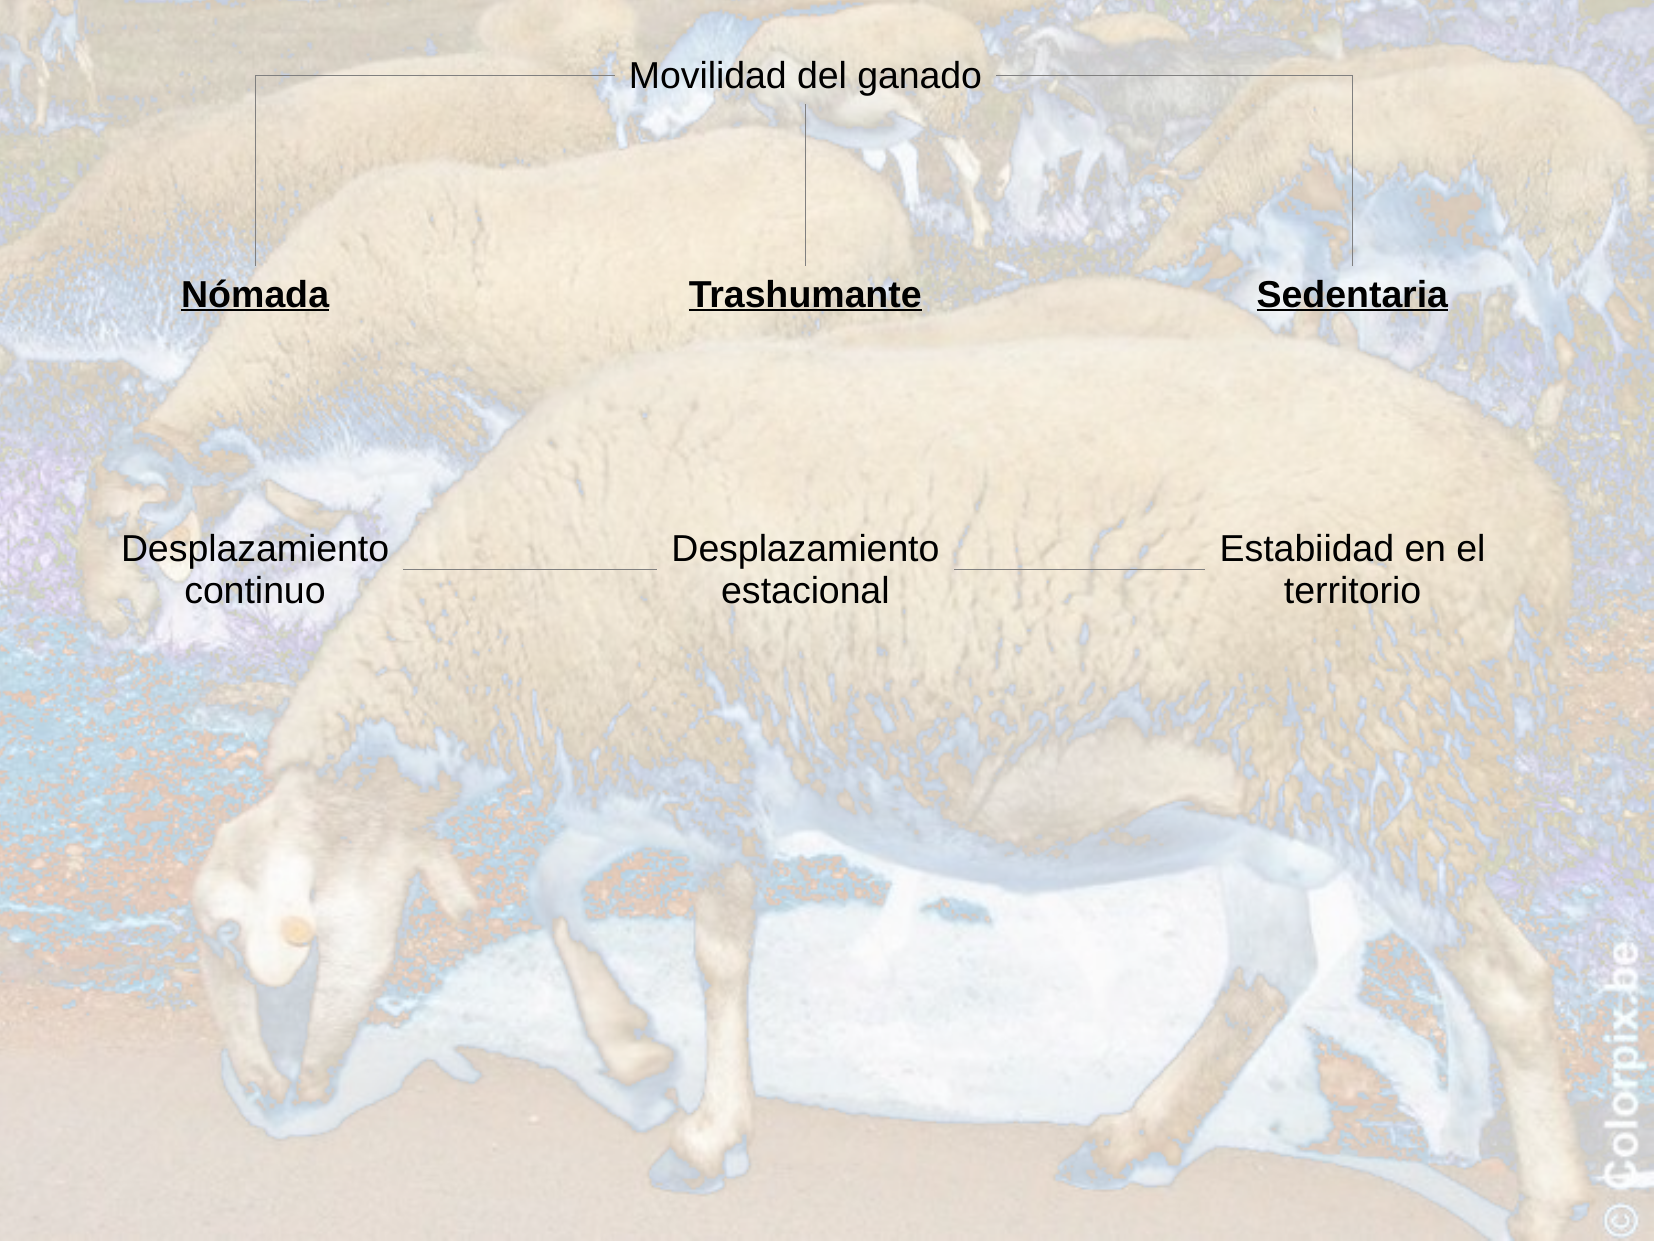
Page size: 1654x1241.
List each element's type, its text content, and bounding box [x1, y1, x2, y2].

text_box Desplazamiento continuo [106, 519, 404, 619]
text_box Nómada [166, 265, 344, 323]
text_box Movilidad del ganado [614, 47, 997, 105]
text_box Estabiidad en el territorio [1204, 519, 1501, 619]
picture [0, 0, 1654, 1241]
text_box Sedentaria [1241, 265, 1464, 323]
text_box Trashumante [673, 265, 937, 323]
text_box Desplazamiento estacional [656, 519, 955, 619]
